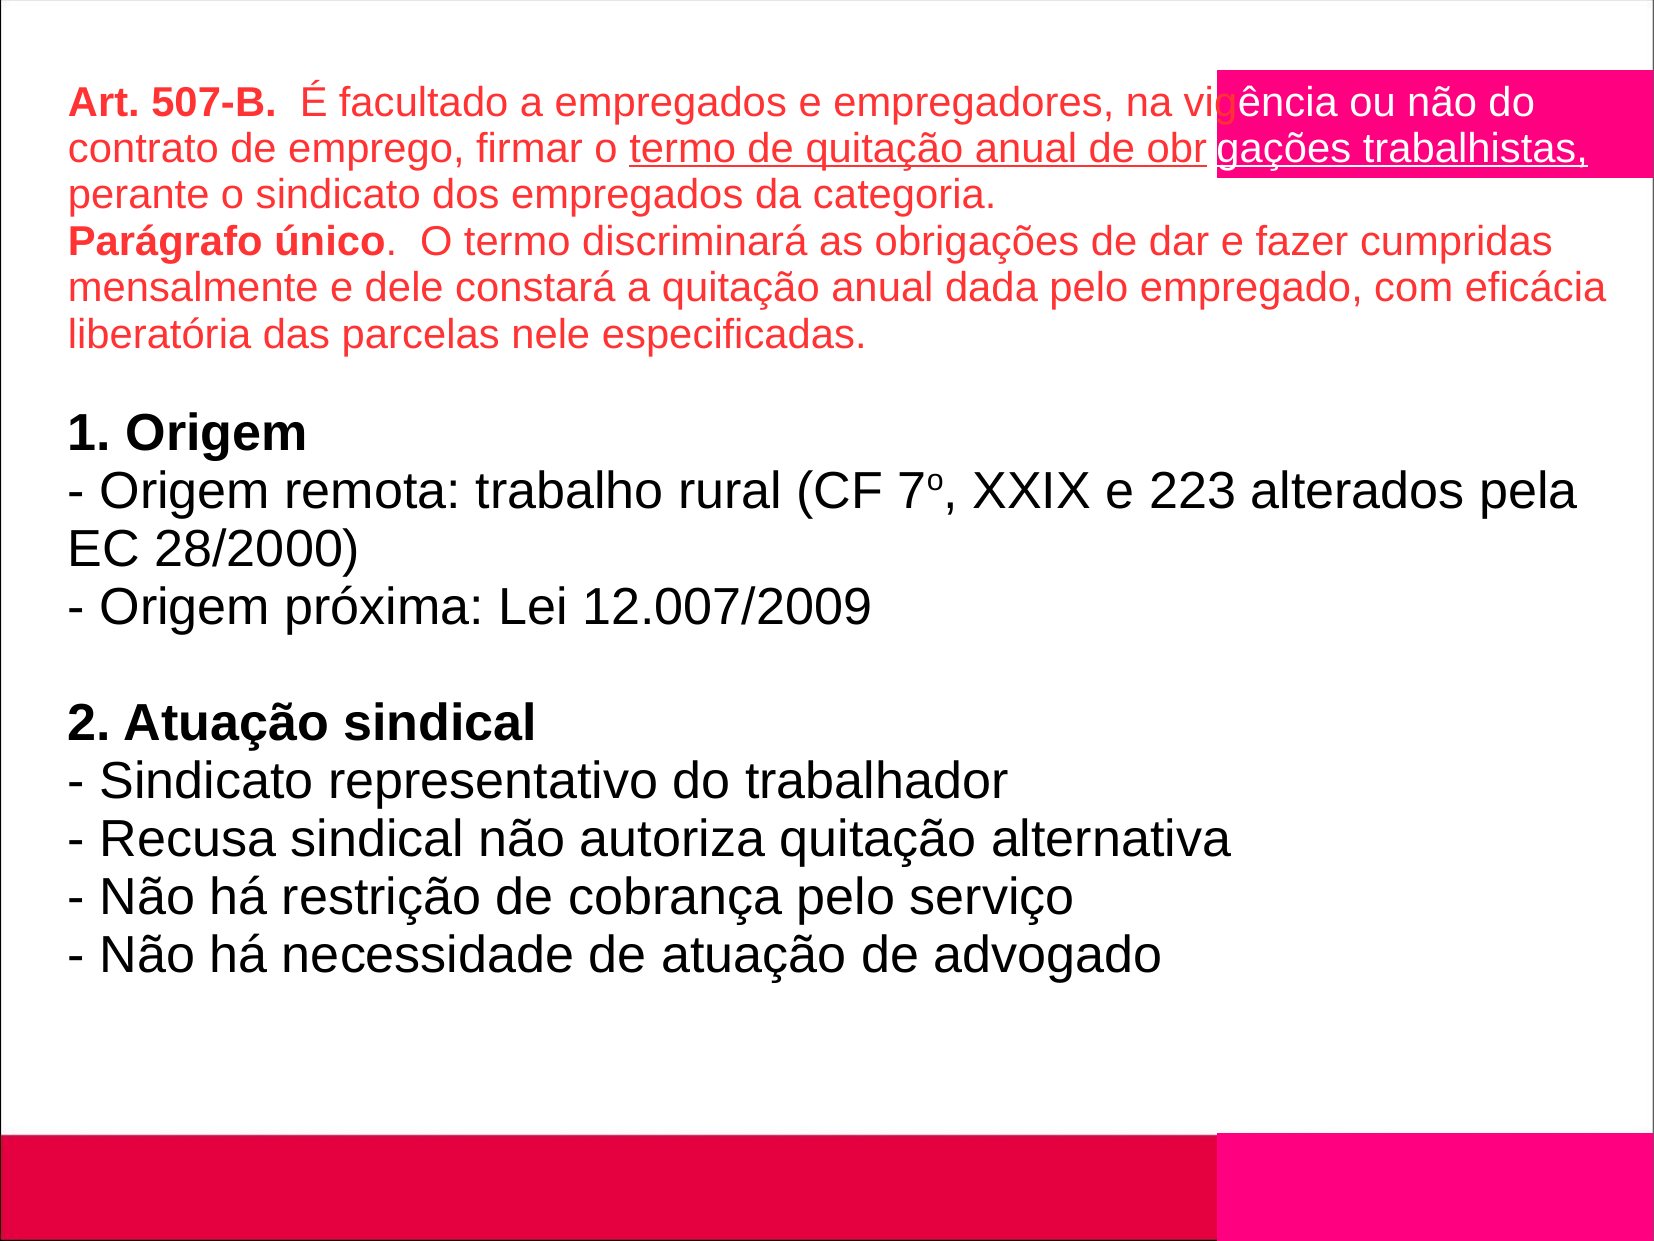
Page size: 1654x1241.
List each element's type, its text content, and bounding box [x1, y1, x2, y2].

text_box Art. 507-B. É facultado a empregados e empregadores, na vigência ou não do contrato de emprego, firmar o termo de quitação anual de obrigações trabalhistas, perante o sindicato dos empregados da categoria. Parágrafo único. O termo discriminará as obrigações de dar e fazer cumpridas mensalmente e dele constará a quitação anual dada pelo empregado, com eficácia liberatória das parcelas nele especificadas. 1. Origem - Origem remota: trabalho rural (CF 7o, XXIX e 223 alterados pela EC 28/2000) - Origem próxima: Lei 12.007/2009 2. Atuação sindical - Sindicato representativo do trabalhador - Recusa sindical não autoriza quitação alternativa - Não há restrição de cobrança pelo serviço - Não há necessidade de atuação de advogado [53, 70, 1625, 1230]
picture [0, 0, 1654, 1241]
